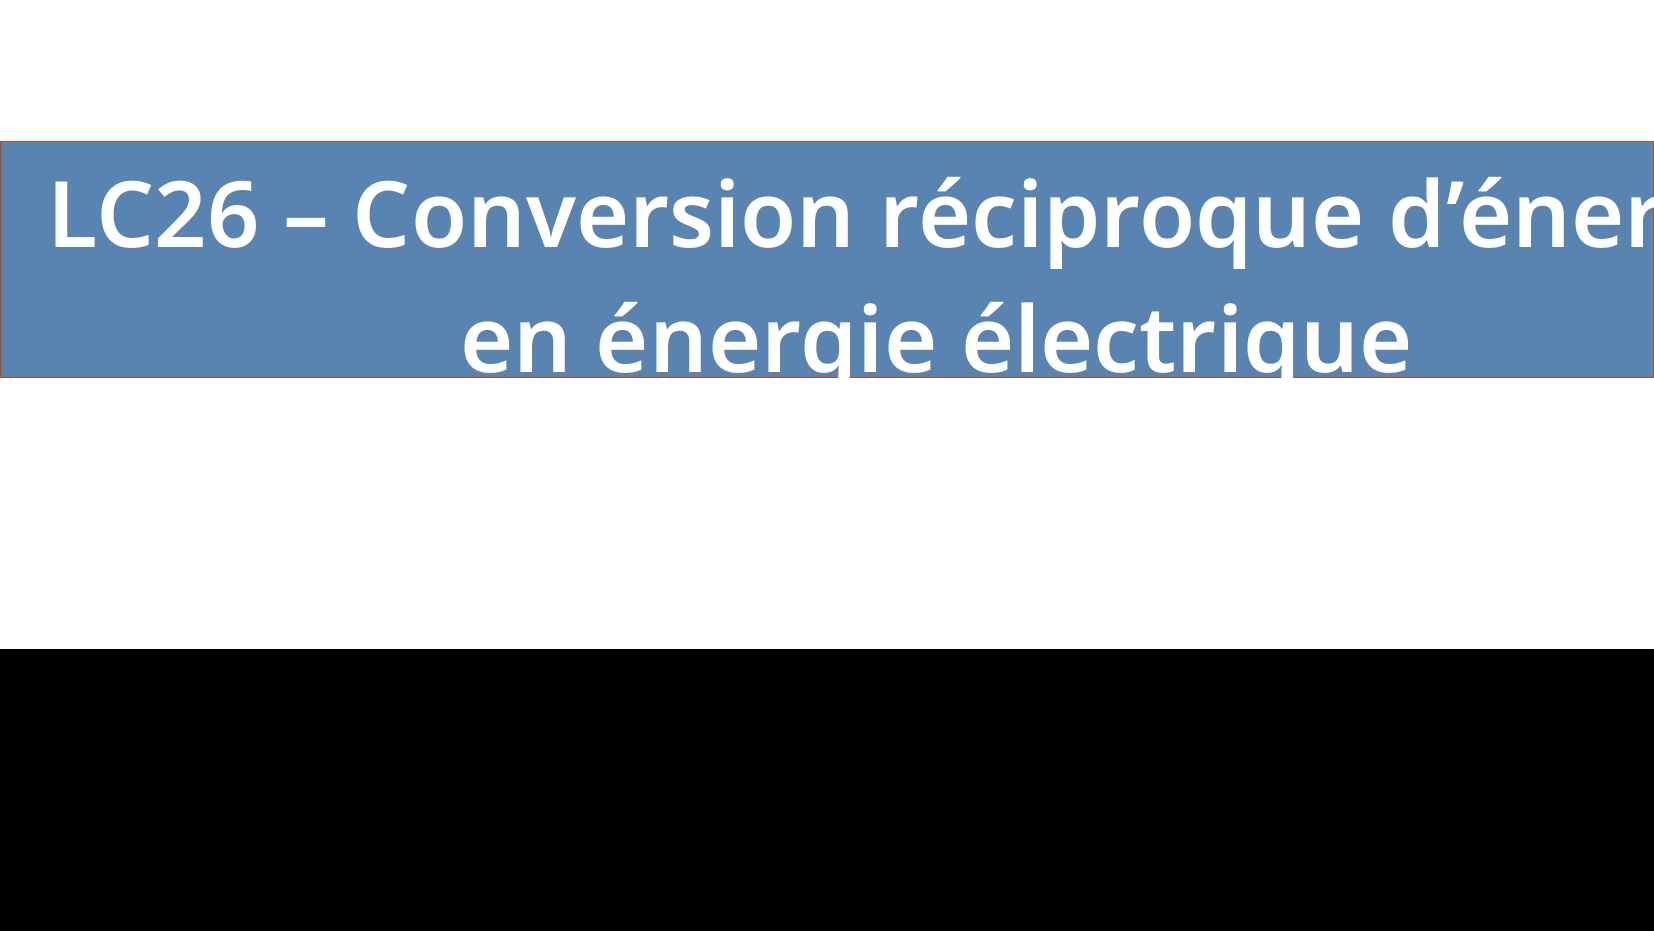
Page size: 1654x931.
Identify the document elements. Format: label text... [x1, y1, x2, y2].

text_box LC26 – Conversion réciproque d’énergie en énergie électrique [33, 141, 1617, 368]
text_box [0, 141, 839, 378]
text_box [1293, 141, 1654, 378]
text_box [0, 649, 1654, 931]
text_box [850, 368, 1282, 378]
